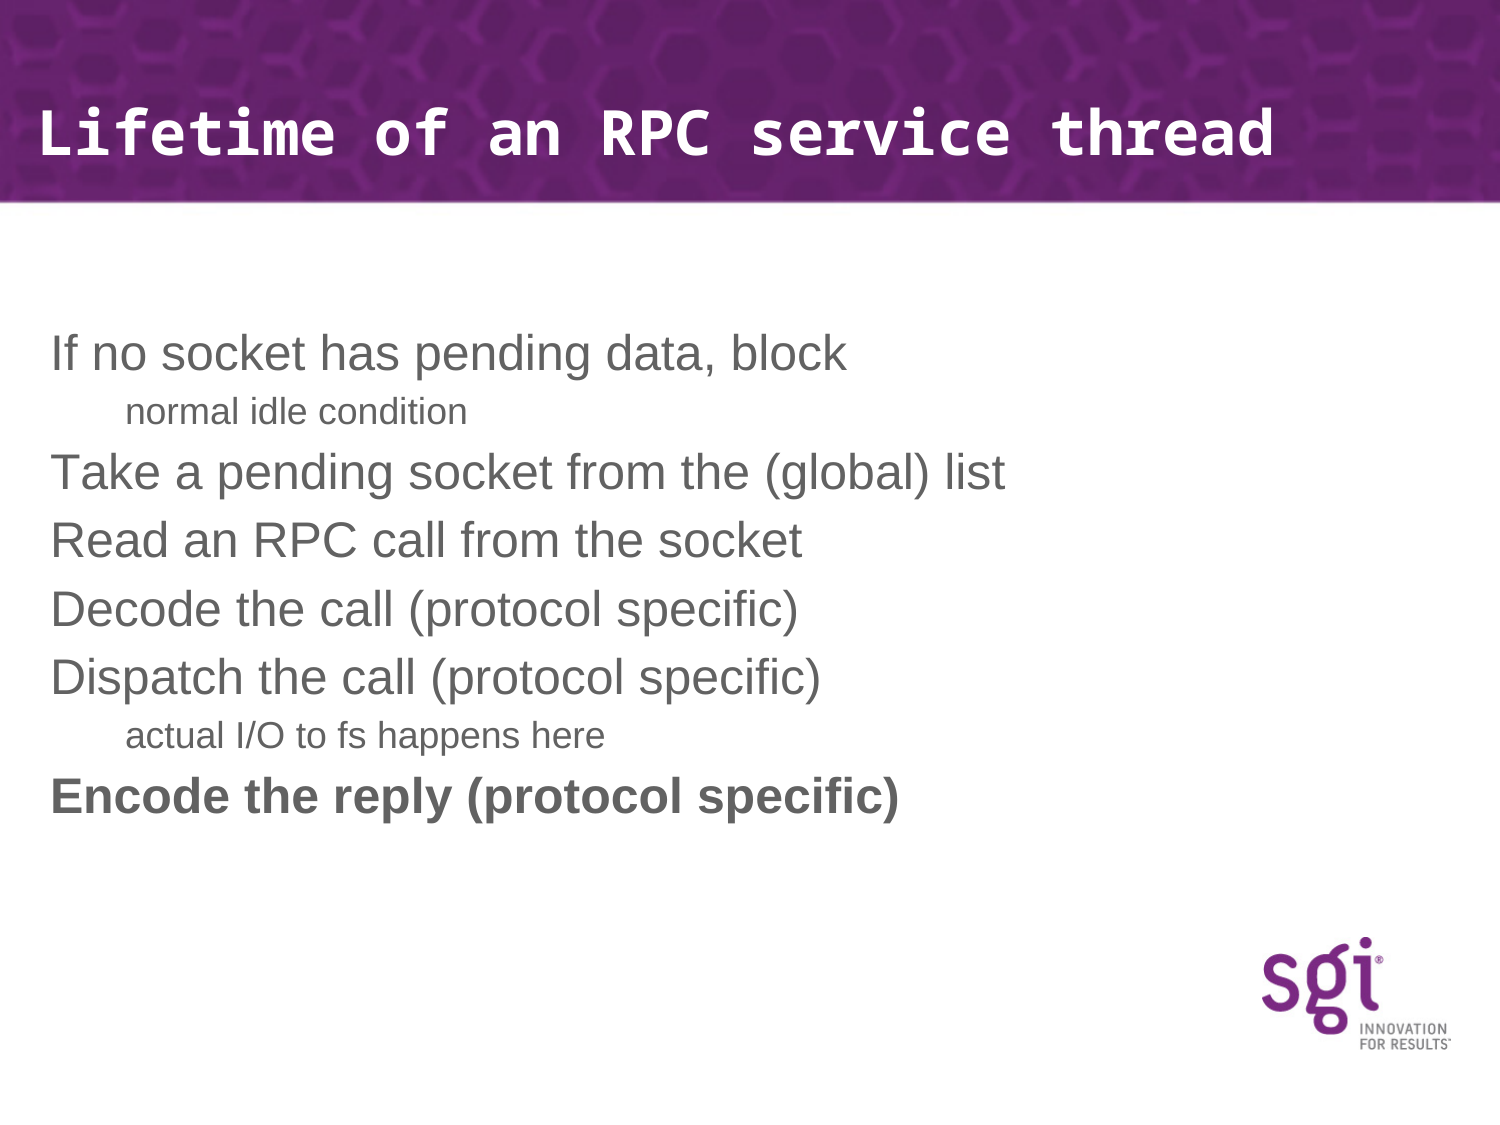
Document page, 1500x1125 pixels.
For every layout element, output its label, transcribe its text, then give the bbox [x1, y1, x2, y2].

picture [0, 0, 1500, 1050]
list If no socket has pending data, block normal idle condition Take a pending socket from the (global) list Read an RPC call from the socket Decode the call (protocol specific) Dispatch the call (protocol specific) actual I/O to fs happens here Encode the reply (protocol specific) [50, 324, 1326, 874]
title Lifetime of an RPC service thread [37, 37, 1313, 226]
